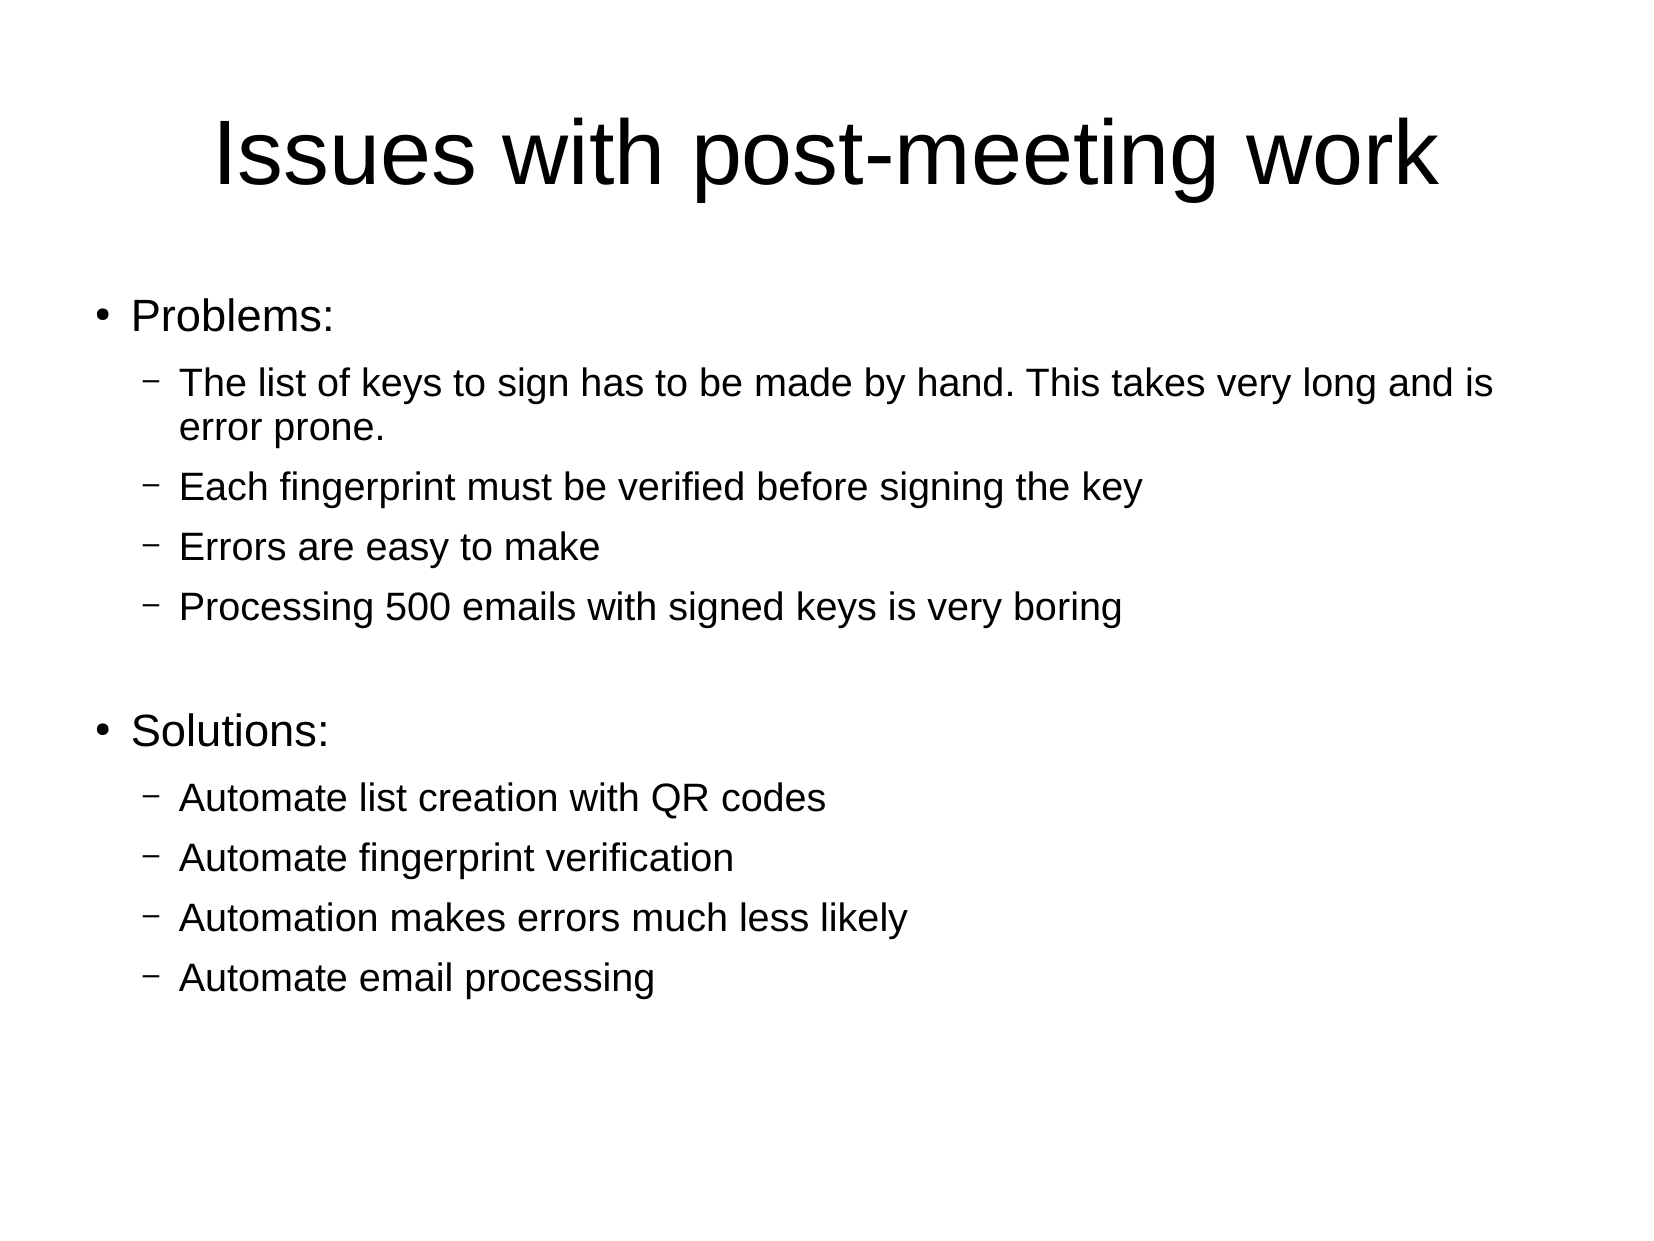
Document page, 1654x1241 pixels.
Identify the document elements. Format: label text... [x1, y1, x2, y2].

list Problems: The list of keys to sign has to be made by hand. This takes very long and is error prone. Each fingerprint must be verified before signing the key Errors are easy to make Processing 500 emails with signed keys is very boring Solutions: Automate list creation with QR codes Automate fingerprint verification Automation makes errors much less likely Automate email processing [82, 290, 1571, 1010]
title Issues with post-meeting work [82, 49, 1571, 257]
